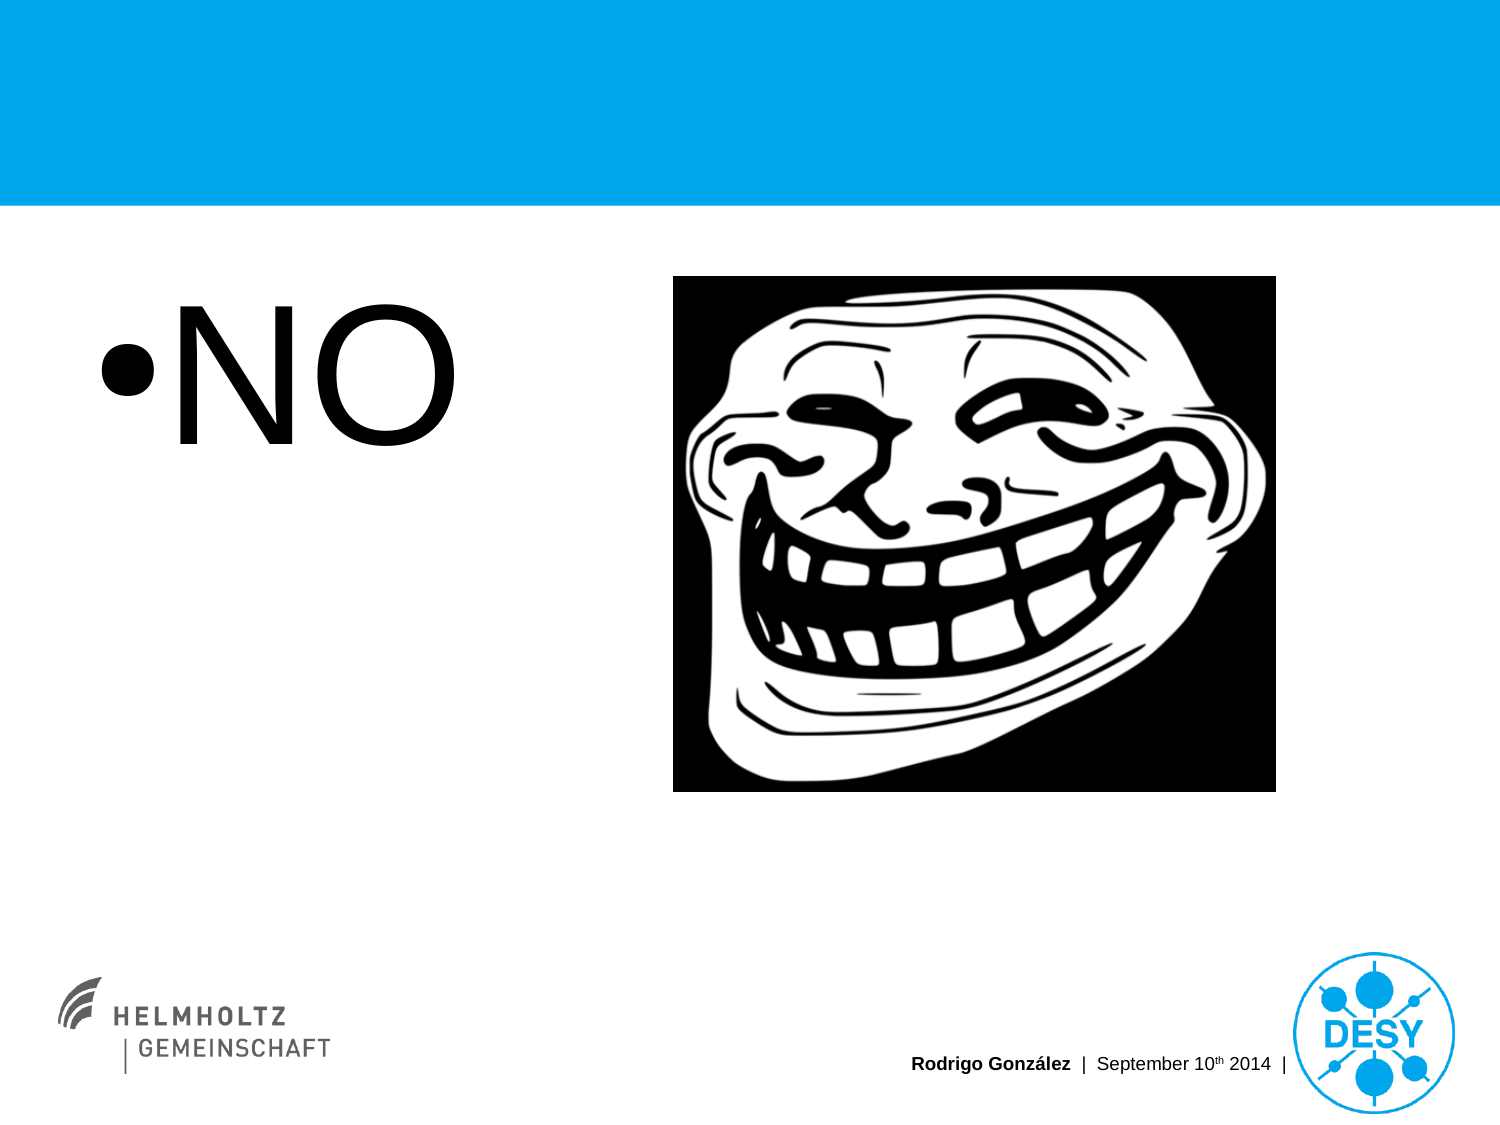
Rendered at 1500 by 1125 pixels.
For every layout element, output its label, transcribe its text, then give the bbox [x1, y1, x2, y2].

picture [673, 276, 1276, 792]
picture [1391, 948, 1466, 1114]
list NO [75, 263, 1425, 1006]
picture [1290, 1006, 1358, 1114]
picture [1297, 976, 1452, 1111]
picture [58, 977, 330, 1074]
